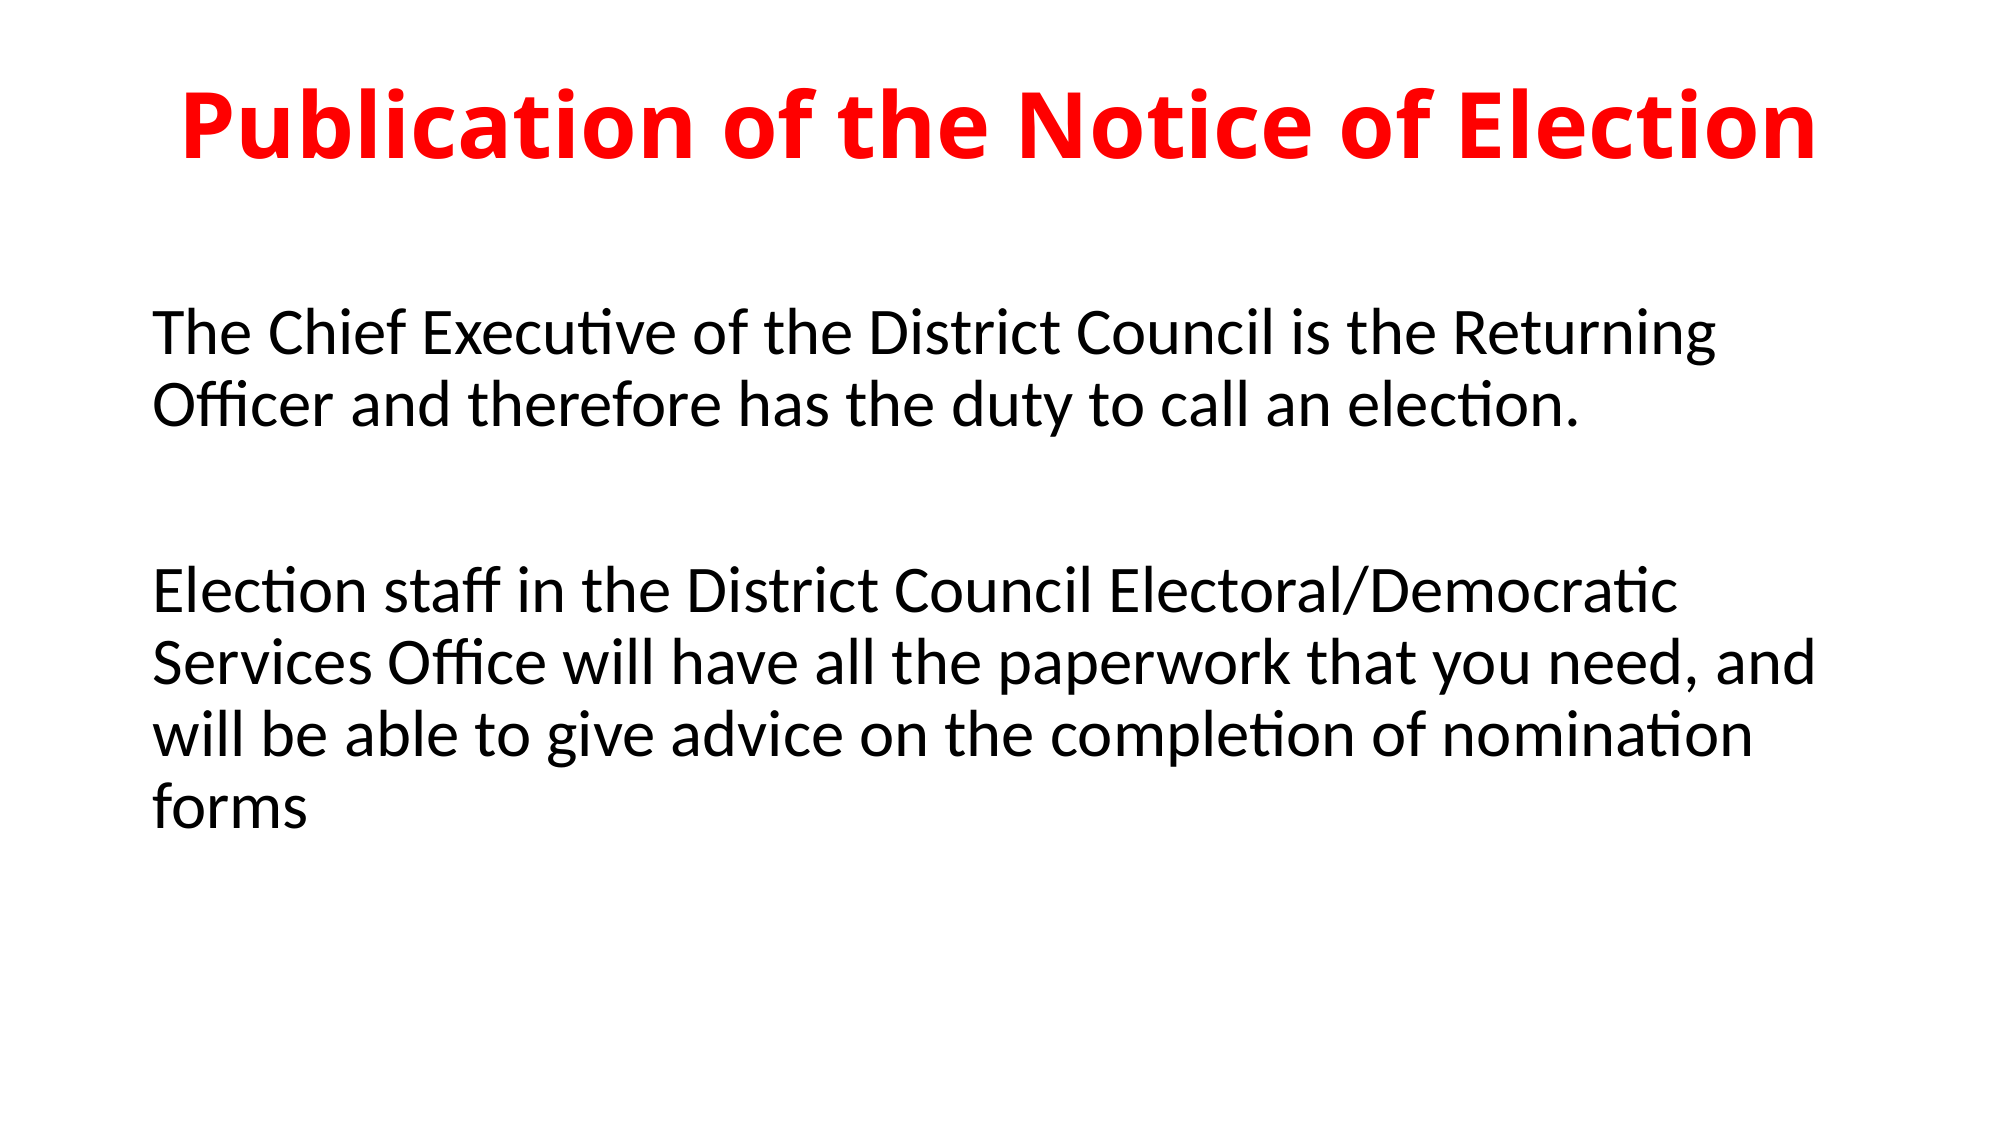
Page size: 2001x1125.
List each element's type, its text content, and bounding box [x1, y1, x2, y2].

list The Chief Executive of the District Council is the Returning Officer and therefore has the duty to call an election. Election staff in the District Council Electoral/Democratic Services Office will have all the paperwork that you need, and will be able to give advice on the completion of nomination forms [137, 198, 1863, 1014]
title Publication of the Notice of Election [137, 59, 1863, 198]
